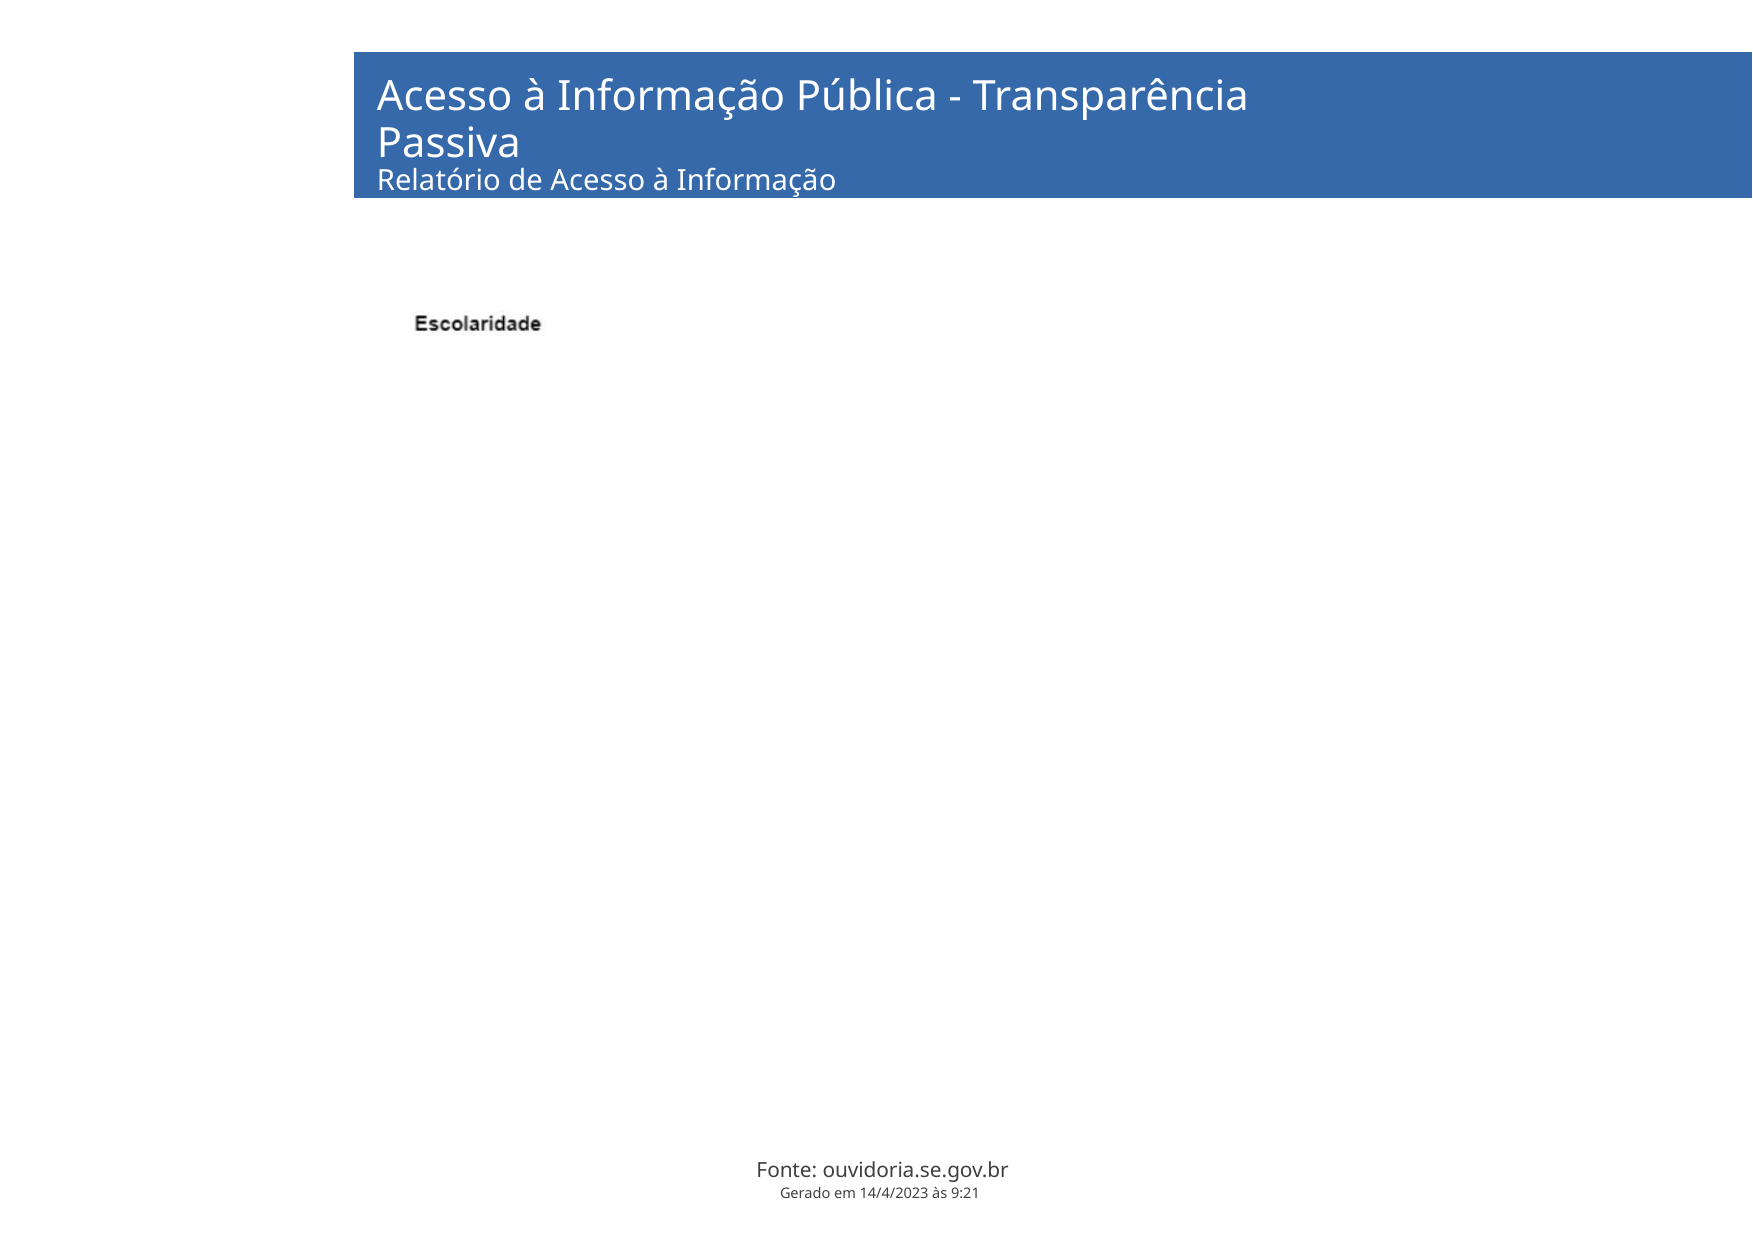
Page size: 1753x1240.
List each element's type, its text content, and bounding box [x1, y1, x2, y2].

text_box [155, 211, 1599, 1028]
text_box Acesso à Informação Pública - Transparência Passiva Relatório de Acesso à Informação SETURMarço a Março de 2023 [376, 72, 1403, 228]
text_box Fonte: ouvidoria.se.gov.br [756, 1158, 1023, 1182]
text_box [354, 52, 1752, 198]
text_box Gerado em 14/4/2023 às 9:21 [780, 1184, 999, 1202]
